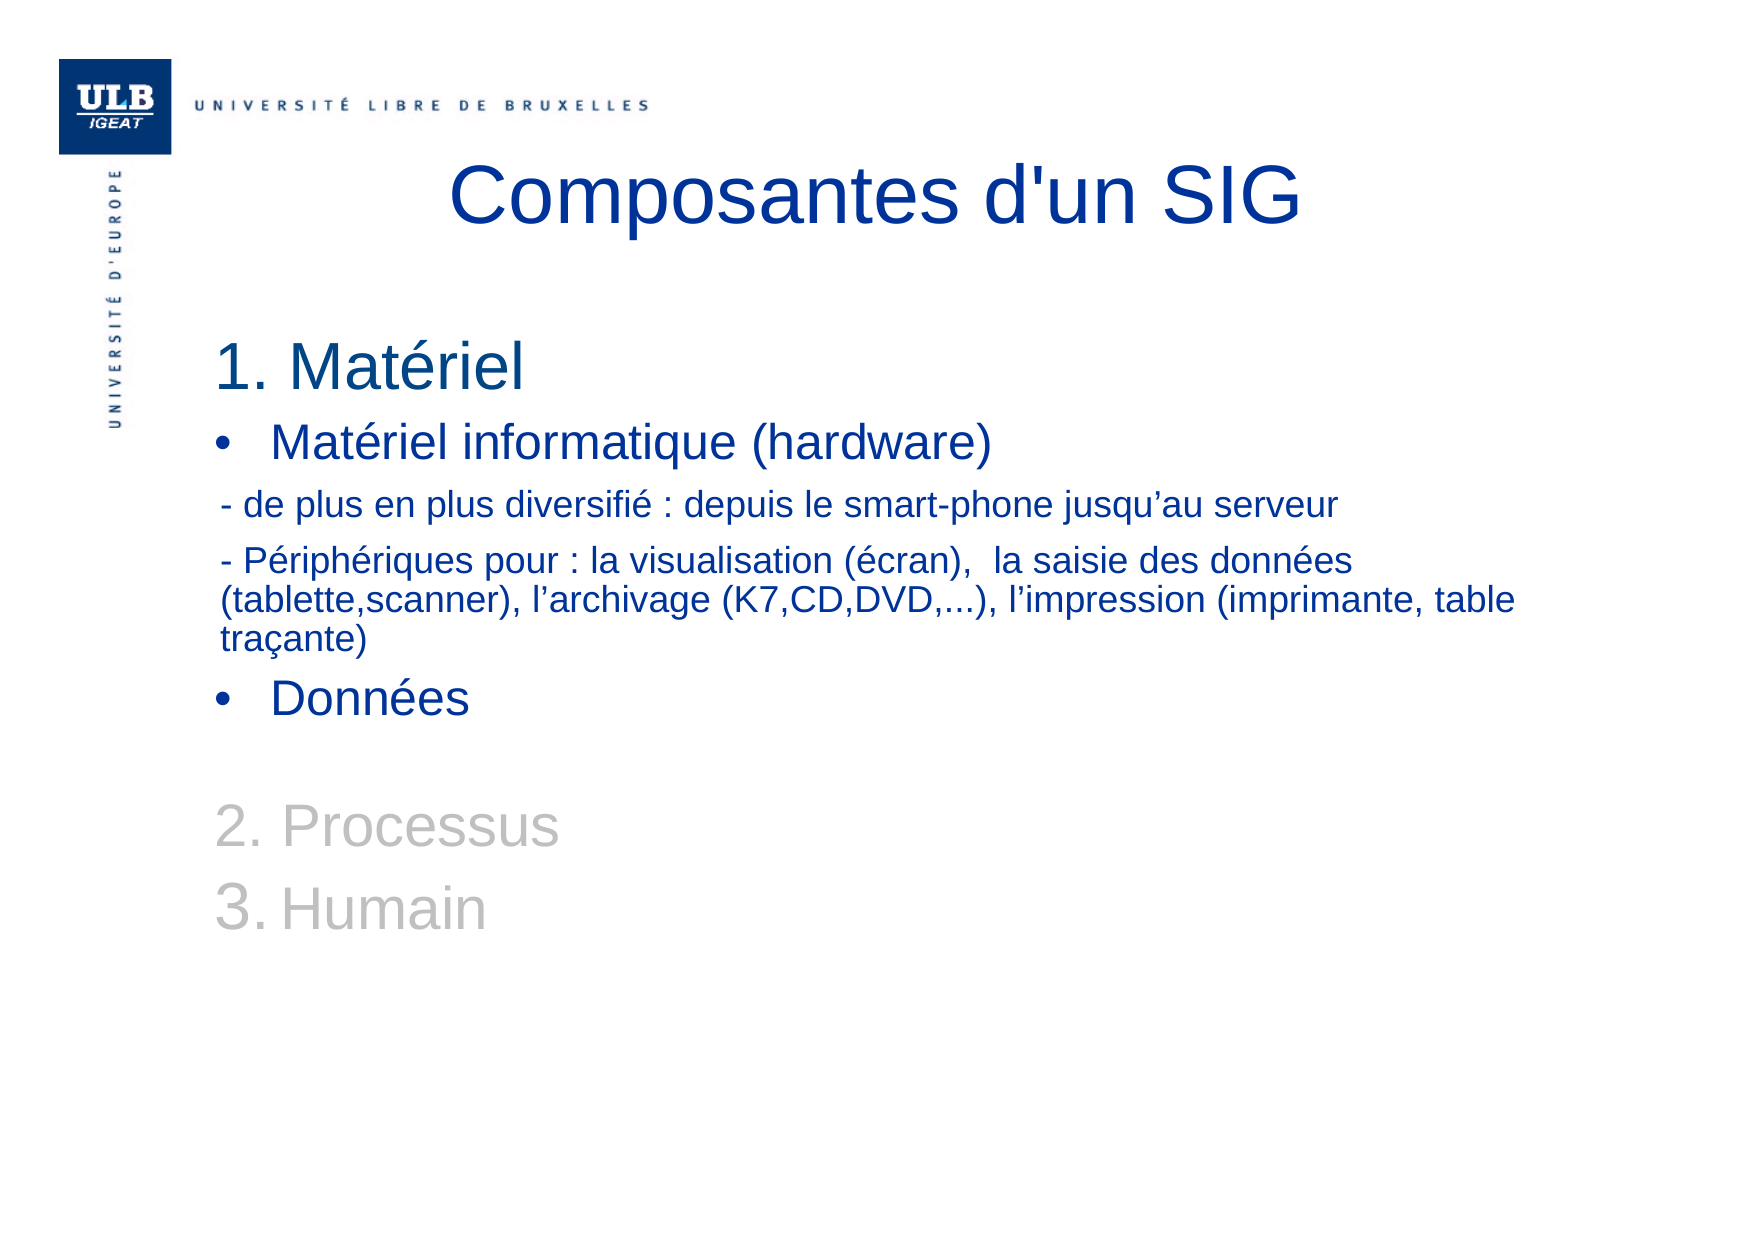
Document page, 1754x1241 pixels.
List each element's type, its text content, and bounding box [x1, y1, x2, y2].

picture [59, 59, 1695, 1182]
list 1. Matériel Matériel informatique (hardware) - de plus en plus diversifié : depuis le smart-phone jusqu’au serveur - Périphériques pour : la visualisation (écran), la saisie des données (tablette,scanner), l’archivage (K7,CD,DVD,...), l’impression (imprimante, table traçante) Données 2. Processus 3. Humain [164, 272, 1637, 1241]
title Composantes d'un SIG [140, 79, 1613, 315]
